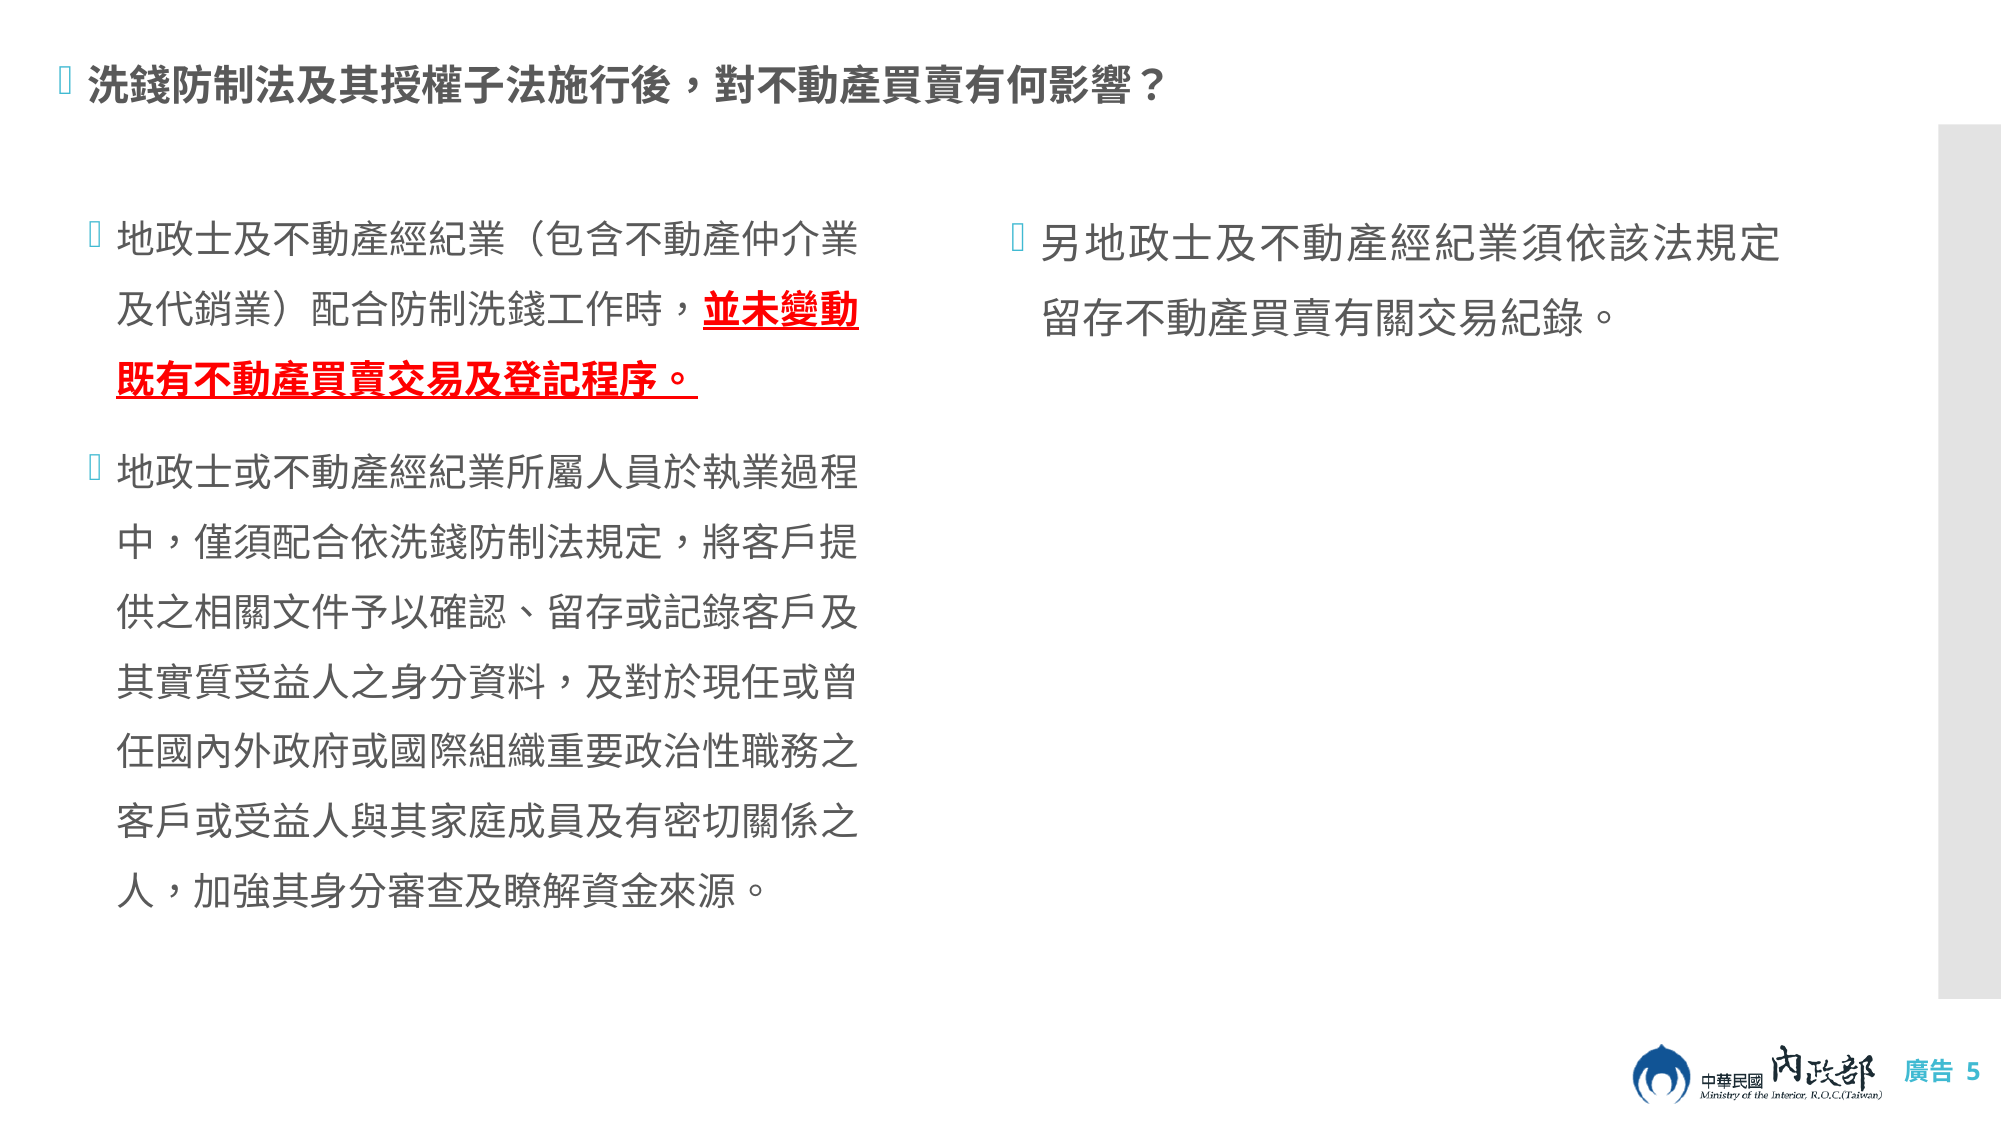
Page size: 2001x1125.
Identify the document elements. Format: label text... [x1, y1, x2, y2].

list 洗錢防制法及其授權子法施行後，對不動產買賣有何影響？ [42, 28, 1853, 146]
slide_number 廣告 <編號> [1744, 1042, 1996, 1103]
picture [1632, 1044, 1882, 1104]
list 另地政士及不動產經紀業須依該法規定留存不動產買賣有關交易紀錄。 [995, 184, 1797, 993]
list 地政士及不動產經紀業（包含不動產仲介業及代銷業）配合防制洗錢工作時，並未變動既有不動產買賣交易及登記程序。 地政士或不動產經紀業所屬人員於執業過程中，僅須配合依洗錢防制法規定，將客戶提供之相關文件予以確認、留存或記錄客戶及其實質受益人之身分資料，及對於現任或曾任國內外政府或國際組織重要政治性職務之客戶或受益人與其家庭成員及有密切關係之人，加強其身分審查及瞭解資金來源。 [73, 184, 874, 993]
